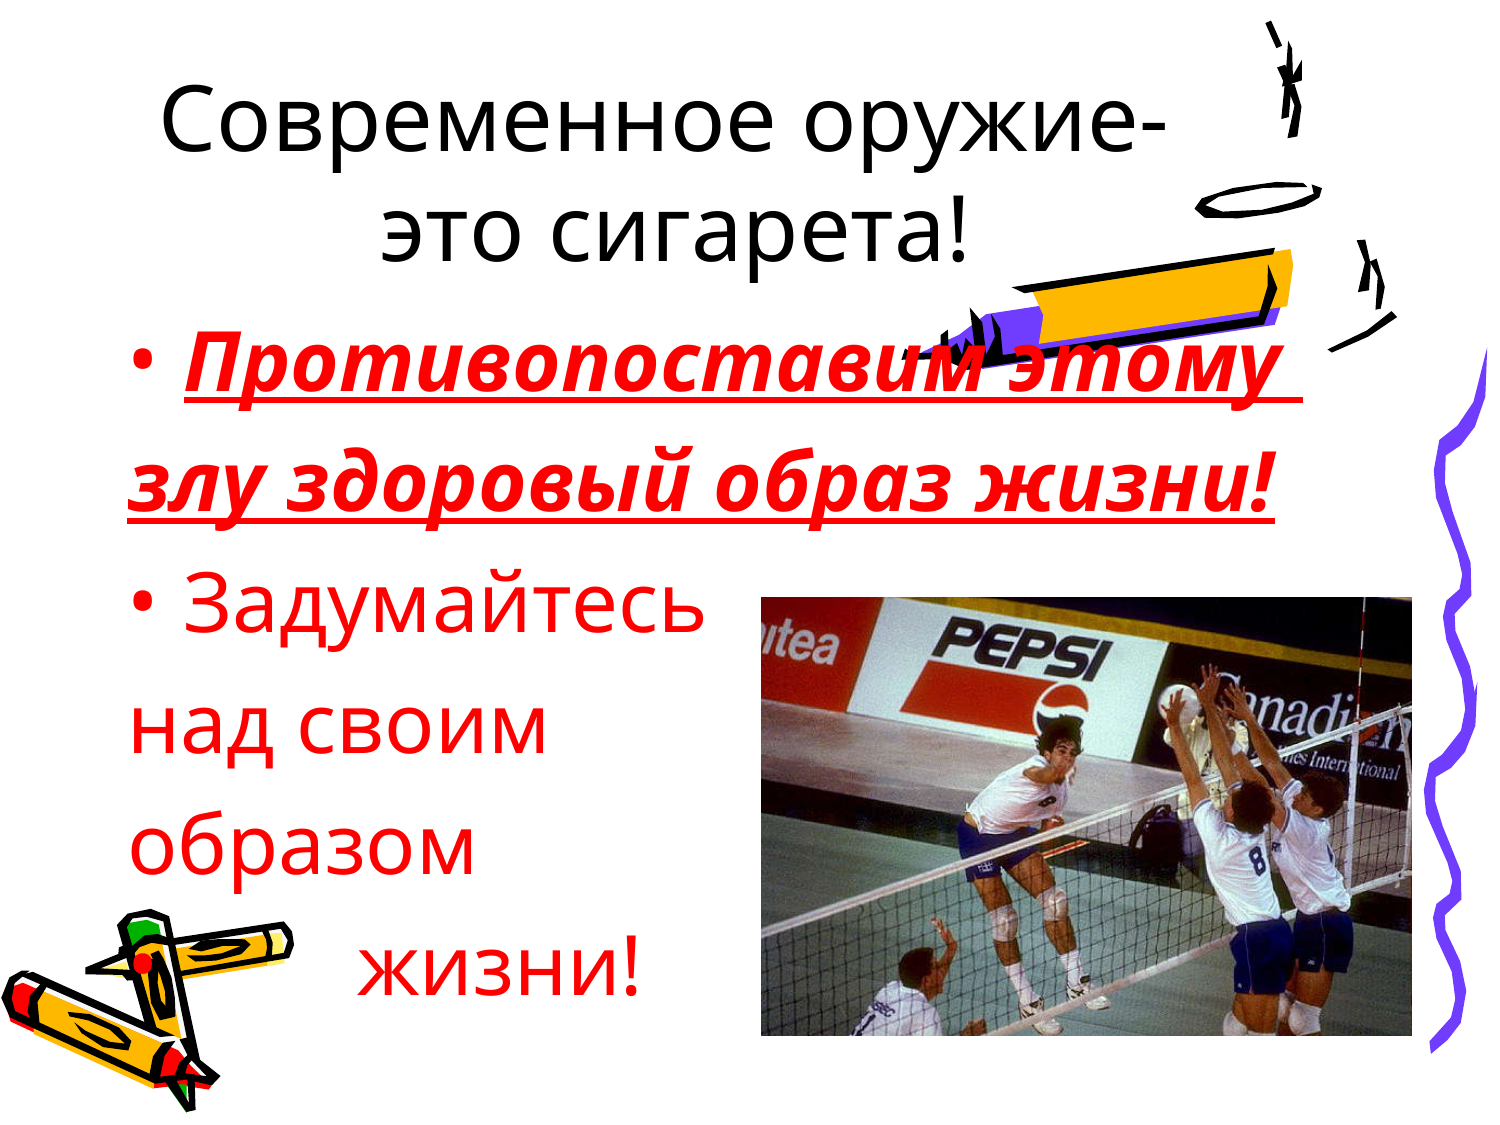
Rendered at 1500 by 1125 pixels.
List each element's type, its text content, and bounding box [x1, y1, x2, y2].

title Современное оружие- это сигарета! [159, 49, 1193, 288]
picture [761, 597, 1412, 1036]
list Противопоставим этому злу здоровый образ жизни! Задумайтесь над своим образом жизни! [112, 299, 1500, 1027]
